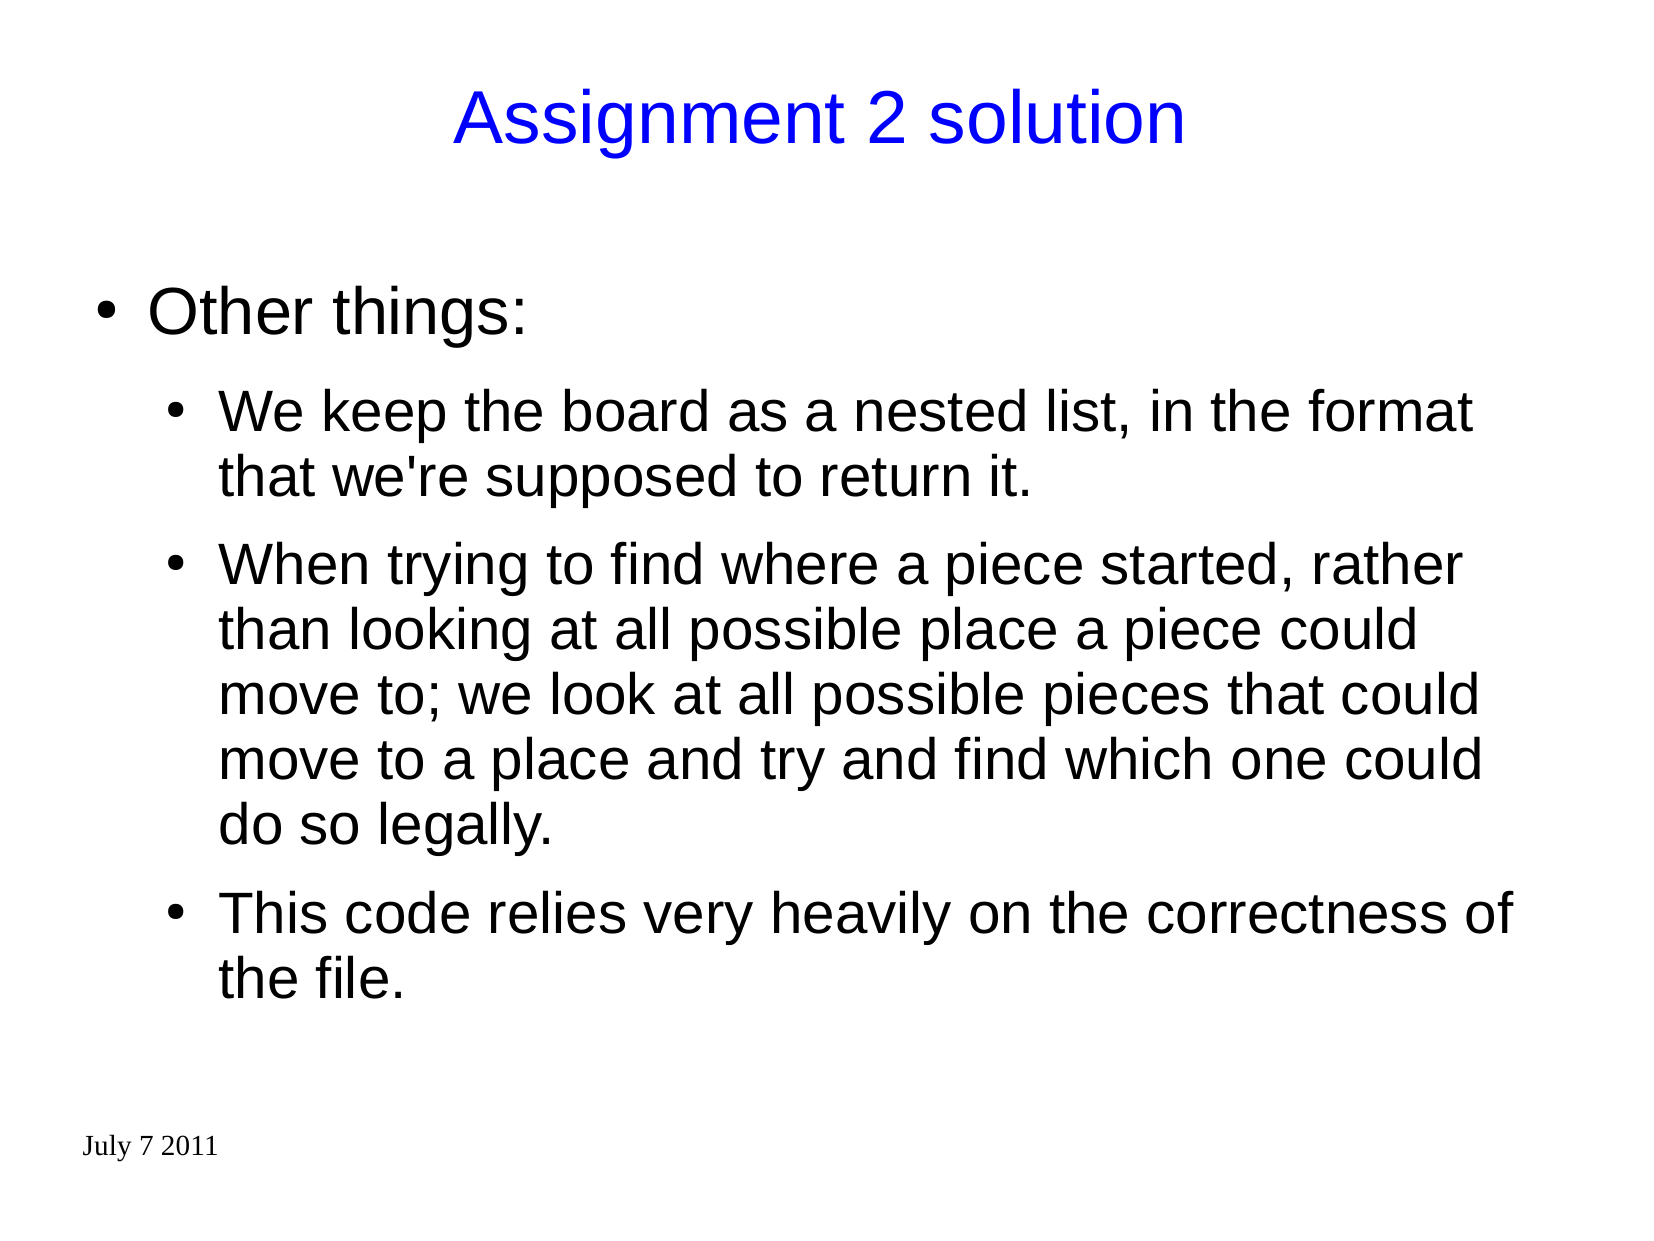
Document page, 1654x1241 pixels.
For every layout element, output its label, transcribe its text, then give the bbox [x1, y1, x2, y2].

list Other things: We keep the board as a nested list, in the format that we're supposed to return it. When trying to find where a piece started, rather than looking at all possible place a piece could move to; we look at all possible pieces that could move to a place and try and find which one could do so legally. This code relies very heavily on the correctness of the file. [76, 274, 1565, 1093]
title Assignment 2 solution [76, 58, 1565, 178]
